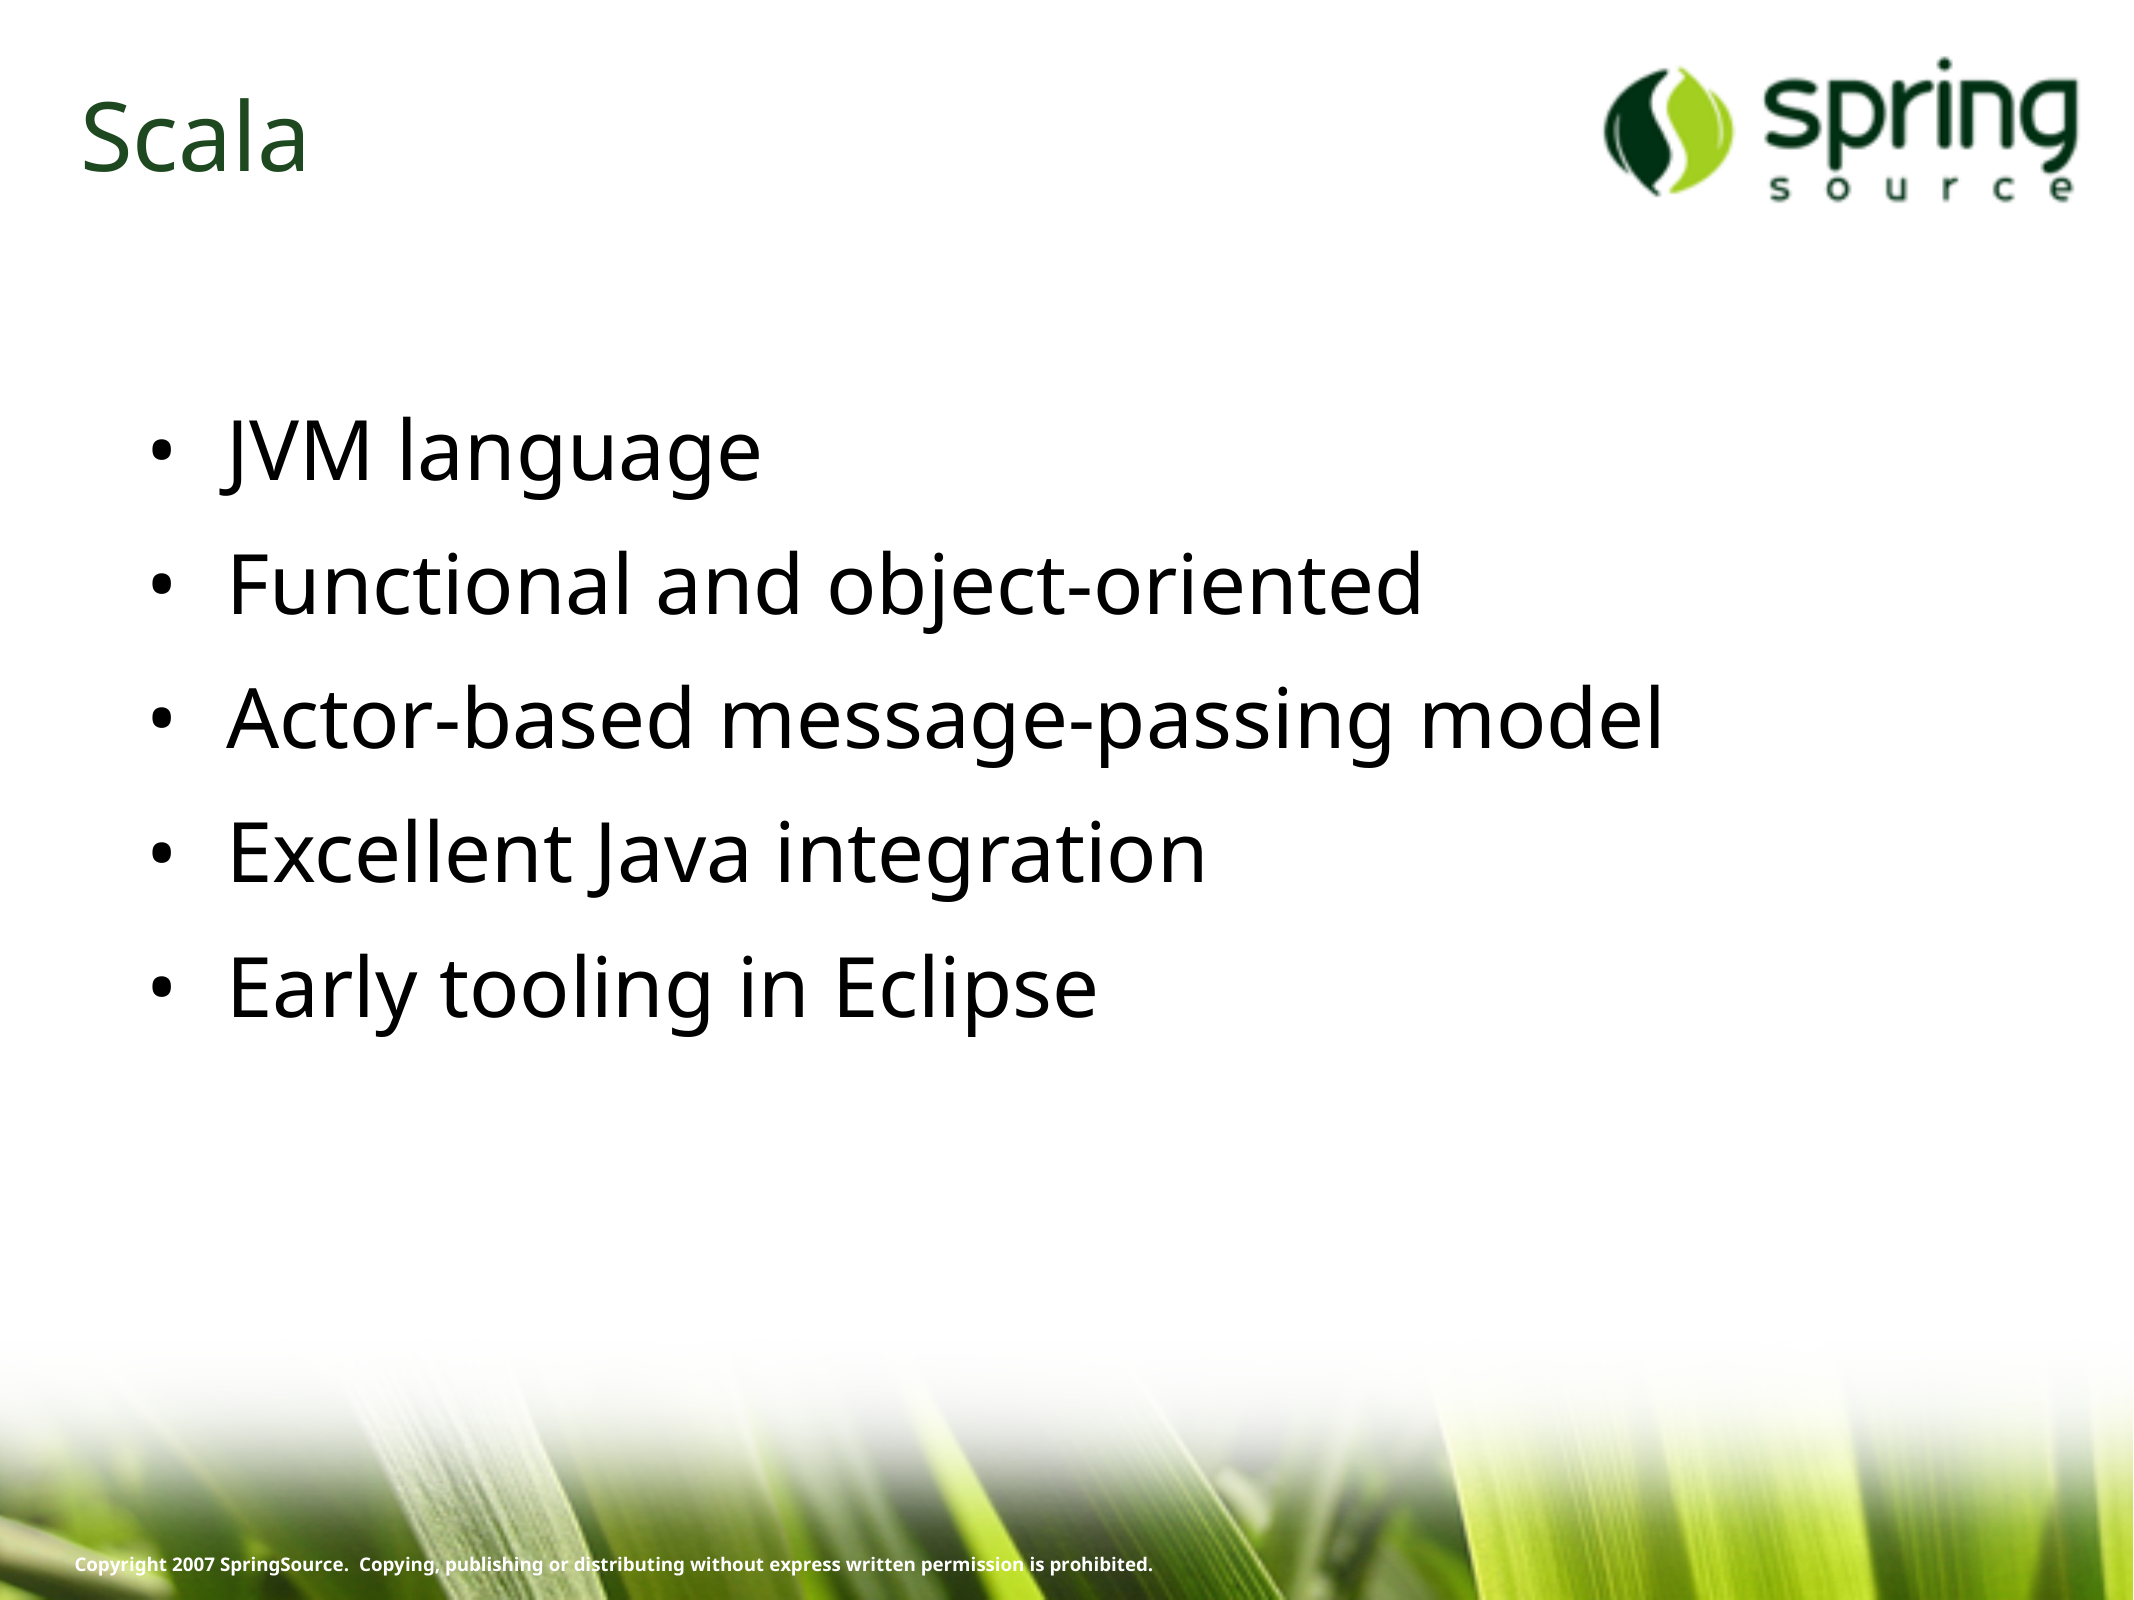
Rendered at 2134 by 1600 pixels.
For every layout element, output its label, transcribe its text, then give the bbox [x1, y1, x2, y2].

picture [1555, 46, 2134, 224]
picture [0, 1340, 2134, 1600]
list JVM language Functional and object-oriented Actor-based message-passing model Excellent Java integration Early tooling in Eclipse [146, 391, 1982, 1319]
title Scala [80, 16, 1548, 253]
